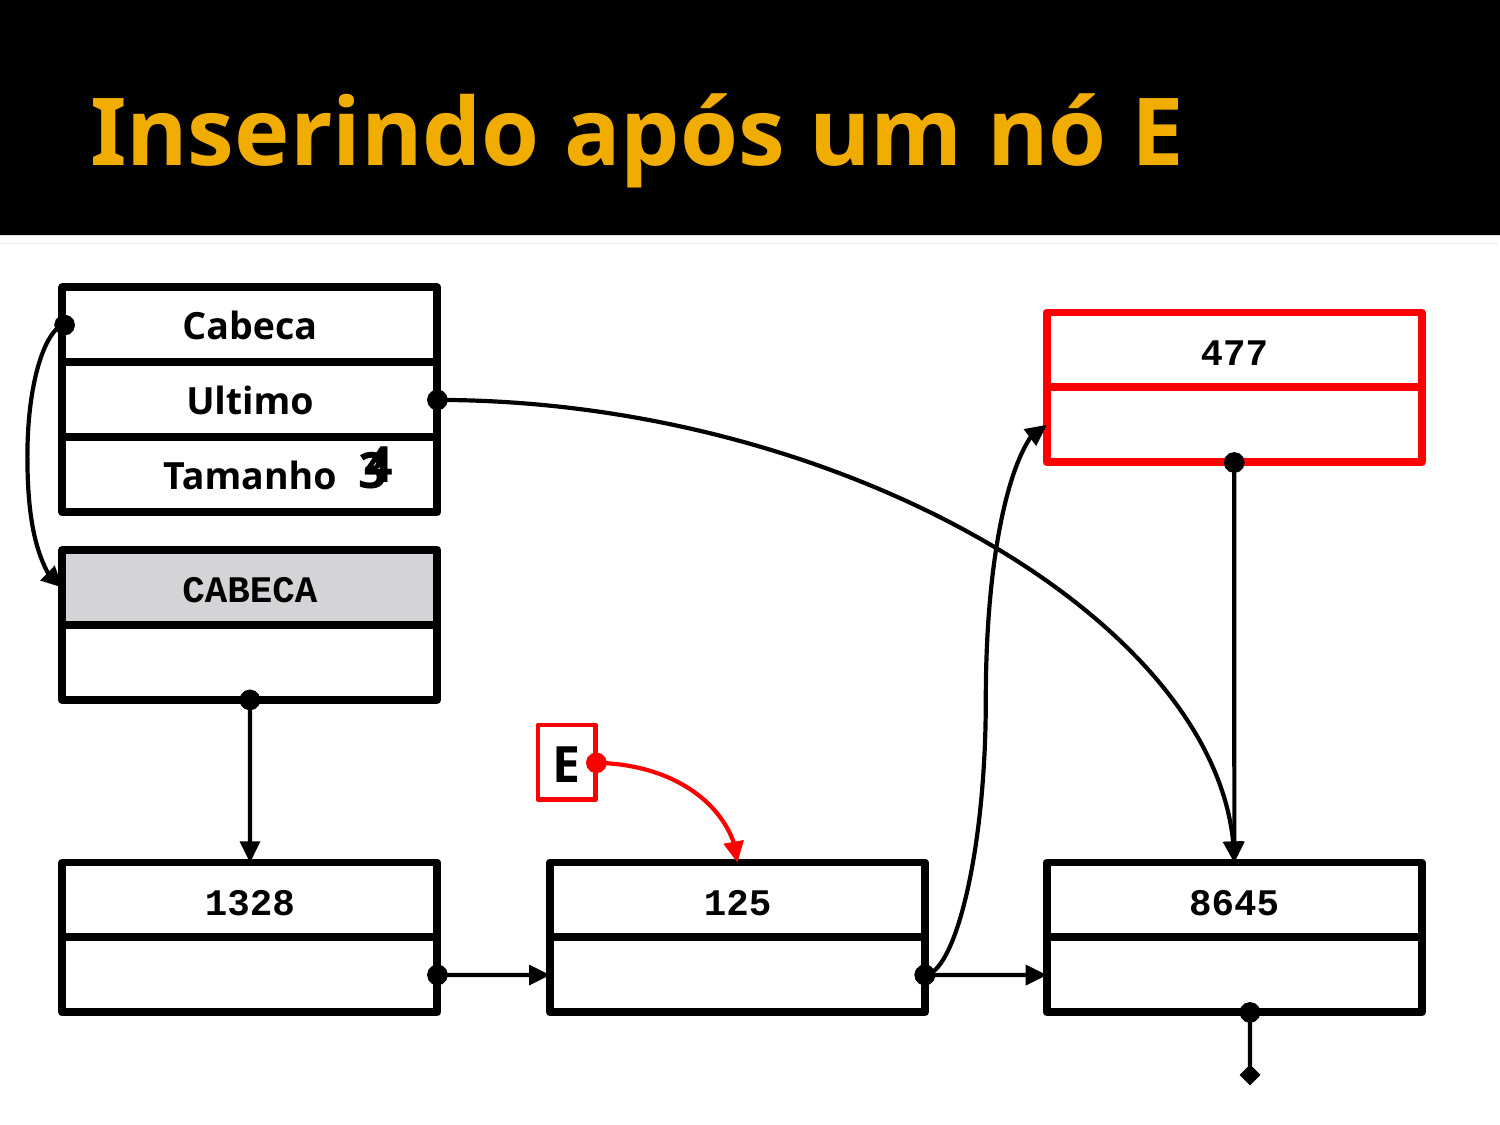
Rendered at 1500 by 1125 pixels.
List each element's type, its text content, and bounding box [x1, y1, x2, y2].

text_box [1046, 937, 1422, 1013]
text_box E [538, 724, 596, 800]
text_box [62, 624, 438, 700]
text_box 125 [549, 862, 925, 937]
text_box 1328 [62, 862, 438, 937]
text_box 477 [1046, 312, 1422, 387]
text_box CABECA [62, 549, 438, 624]
text_box [549, 937, 925, 1013]
title Inserindo após um nó E [75, 25, 1425, 231]
text_box Ultimo [62, 362, 438, 437]
text_box [62, 937, 438, 1013]
text_box Cabeca [62, 287, 438, 362]
text_box Tamanho [62, 437, 438, 513]
text_box 4 [349, 424, 408, 500]
text_box 3 [343, 430, 402, 506]
text_box 8645 [1046, 862, 1422, 937]
text_box [1046, 387, 1422, 463]
